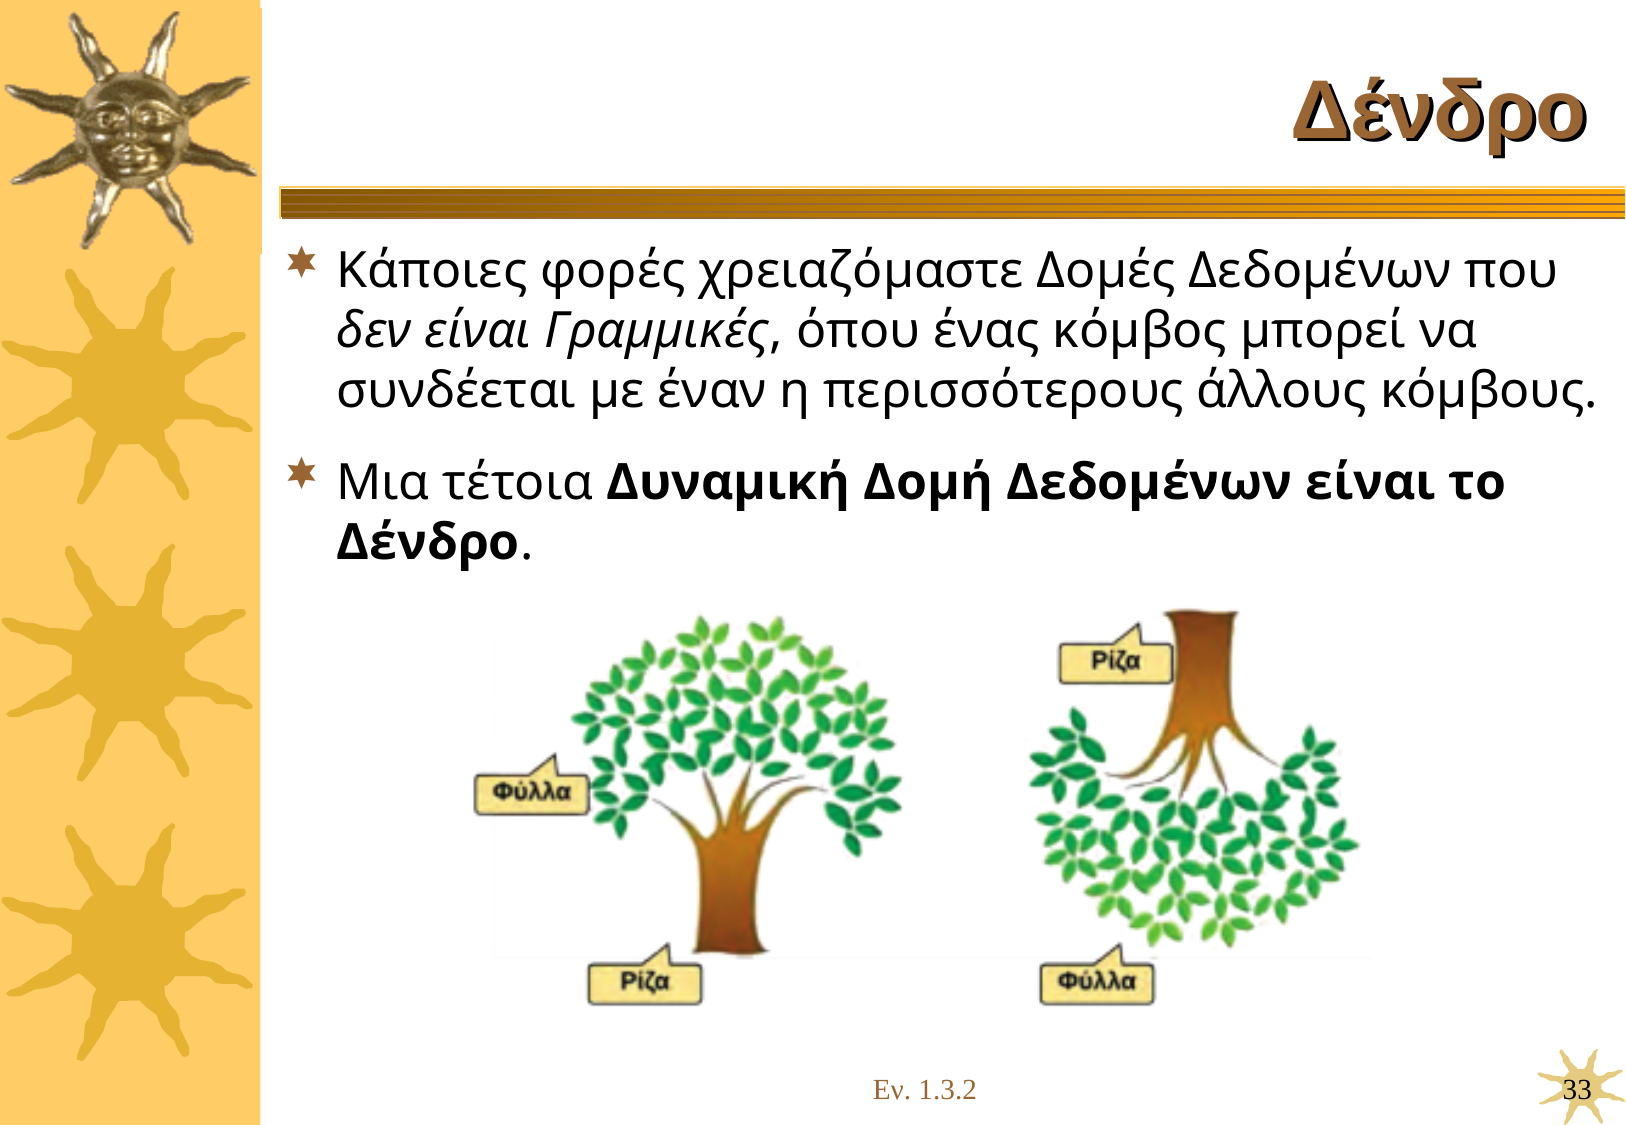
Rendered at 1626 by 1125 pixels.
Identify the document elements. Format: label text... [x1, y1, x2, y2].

picture [1, 163, 262, 254]
text_box Κάποιες φορές χρειαζόμαστε Δομές Δεδομένων που δεν είναι Γραμμικές, όπου ένας κόμβος μπορεί να συνδέεται με έναν η περισσότερους άλλους κόμβους. Μια τέτοια Δυναμική Δομή Δεδομένων είναι το Δένδρο. [265, 230, 1625, 590]
picture [472, 600, 1371, 1016]
text_box Δένδρο [0, 0, 1625, 163]
